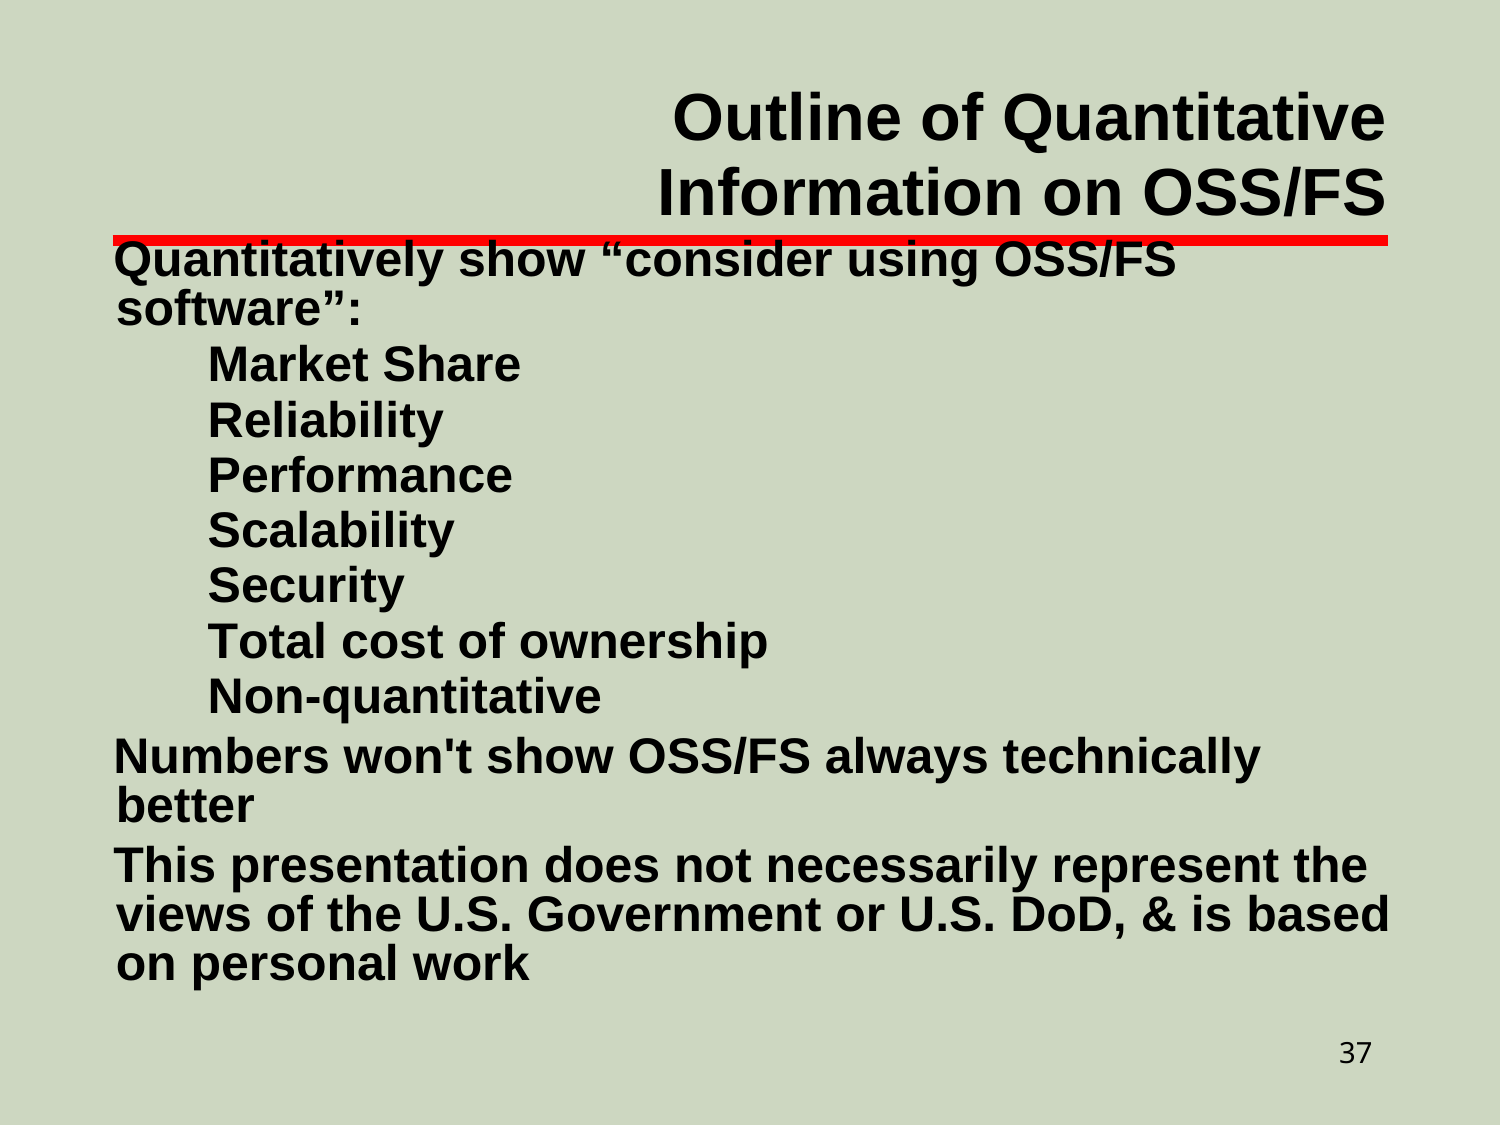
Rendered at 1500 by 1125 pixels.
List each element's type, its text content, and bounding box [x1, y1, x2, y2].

title Outline of Quantitative Information on OSS/FS [337, 74, 1388, 235]
list Quantitatively show “consider using OSS/FS software”: Market Share Reliability Performance Scalability Security Total cost of ownership Non-quantitative Numbers won't show OSS/FS always technically better This presentation does not necessarily represent the views of the U.S. Government or U.S. DoD, & is based on personal work [113, 237, 1395, 1039]
